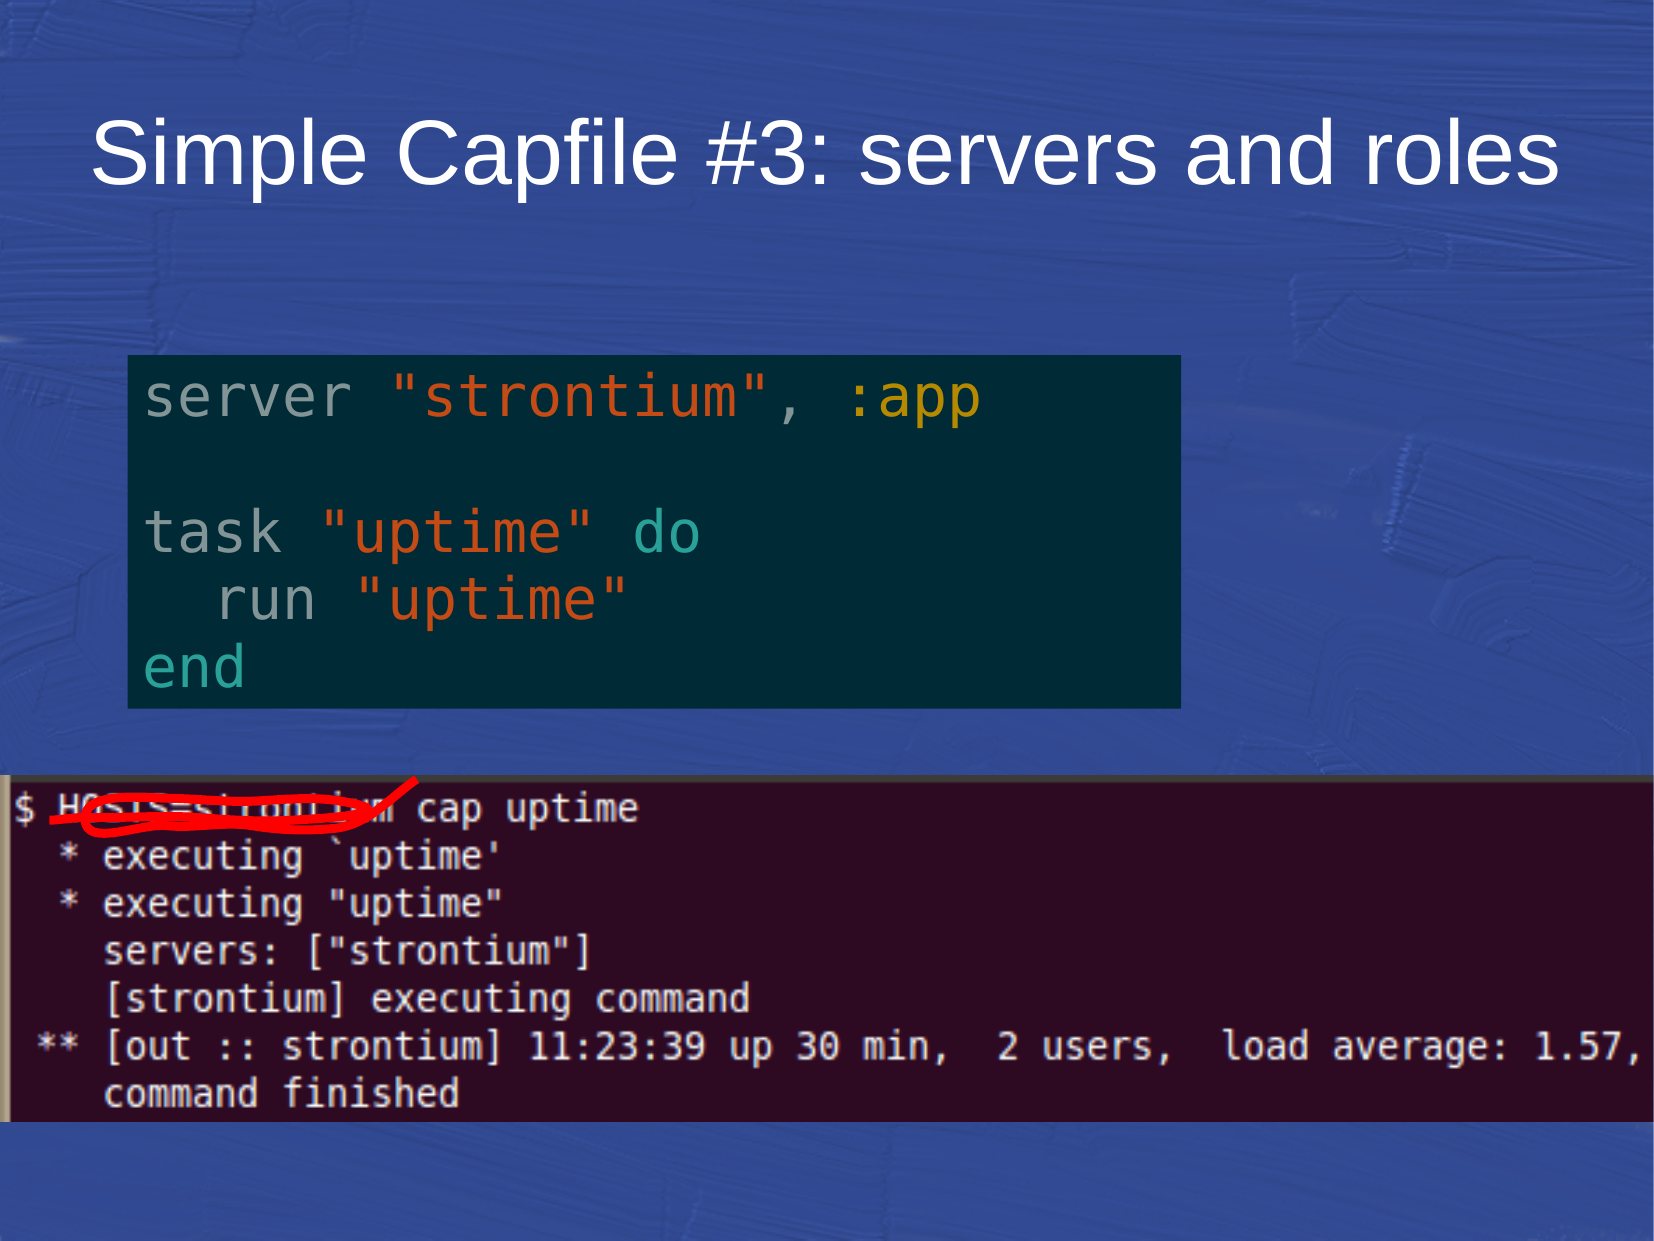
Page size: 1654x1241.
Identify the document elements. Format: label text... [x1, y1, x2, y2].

text_box server "strontium", :app task "uptime" do run "uptime" end [127, 355, 1182, 709]
picture [0, 0, 1654, 1241]
title Simple Capfile #3: servers and roles [82, 56, 1571, 250]
